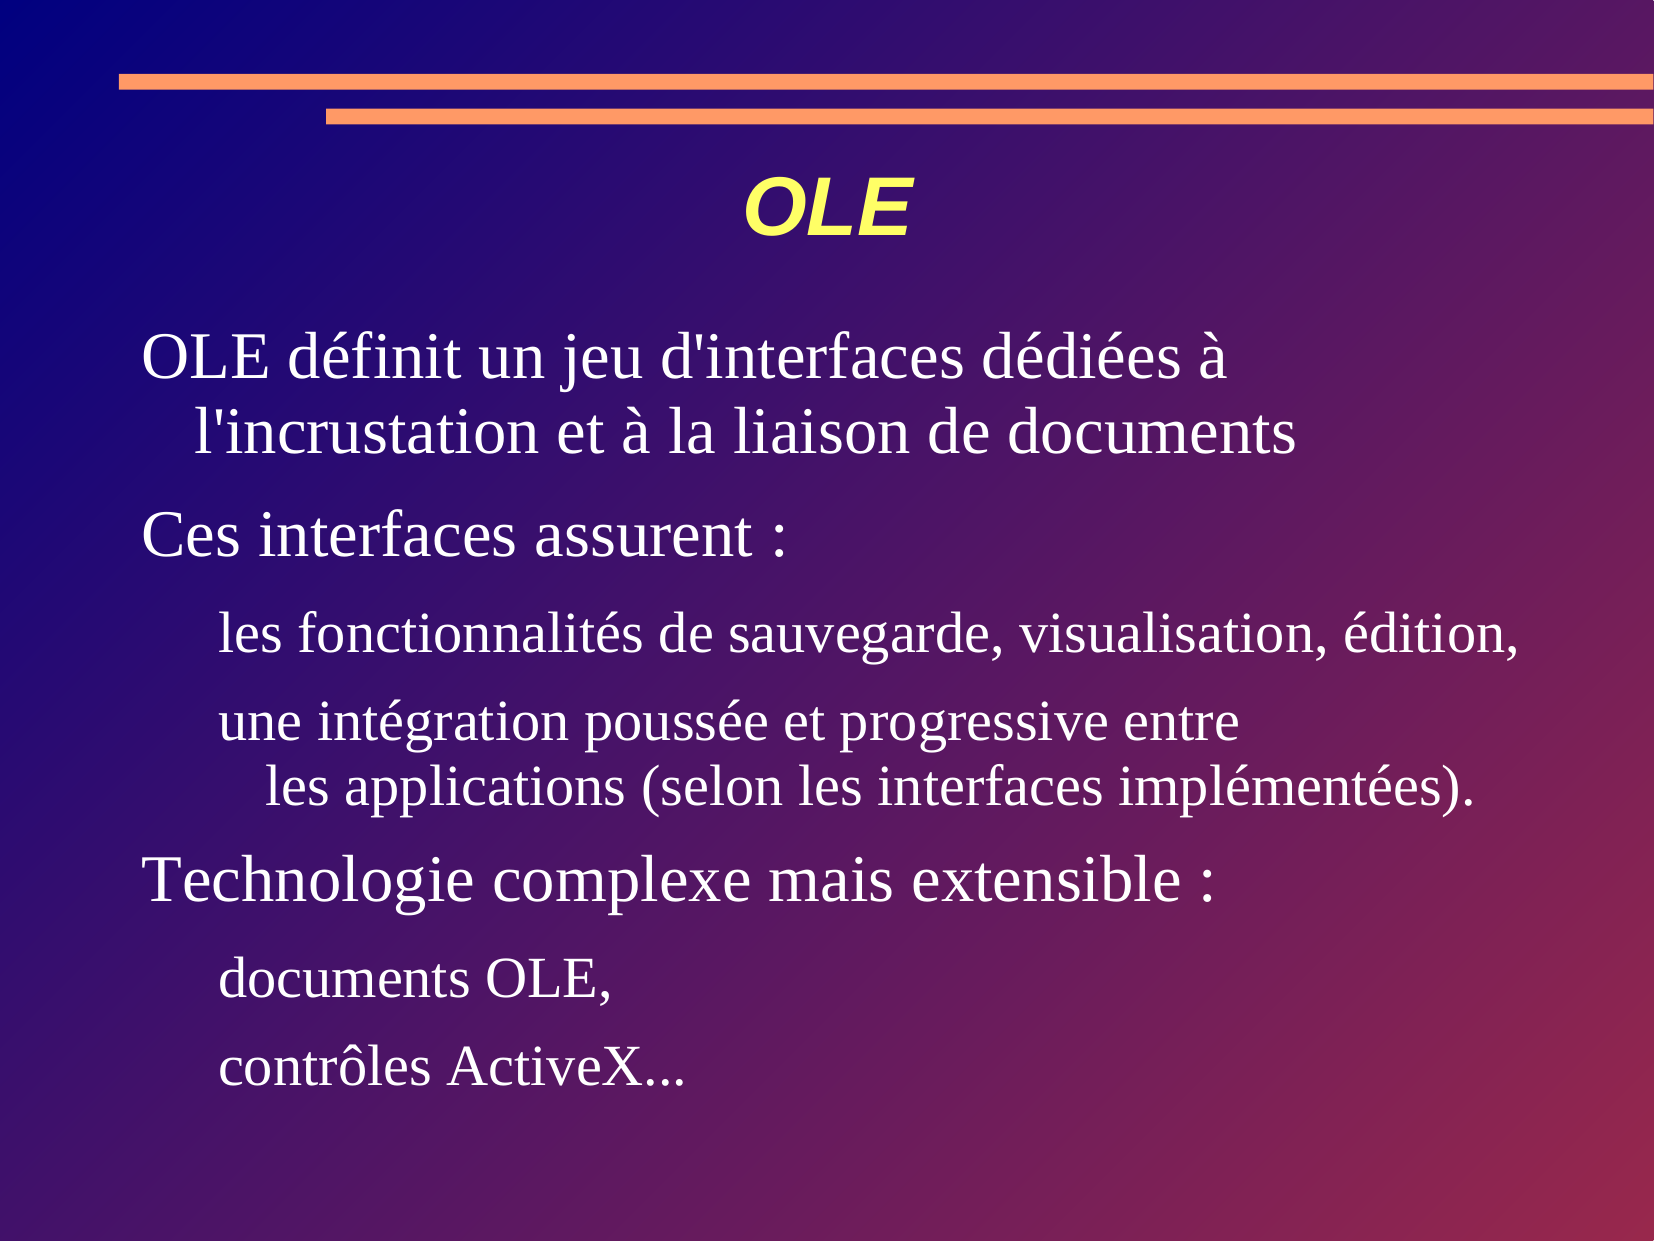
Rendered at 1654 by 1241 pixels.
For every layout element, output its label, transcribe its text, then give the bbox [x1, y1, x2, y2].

title OLE [121, 102, 1534, 311]
list OLE définit un jeu d'interfaces dédiées à l'incrustation et à la liaison de documents Ces interfaces assurent : les fonctionnalités de sauvegarde, visualisation, édition, une intégration poussée et progressive entre les applications (selon les interfaces implémentées). Technologie complexe mais extensible : documents OLE, contrôles ActiveX... [123, 319, 1536, 1163]
